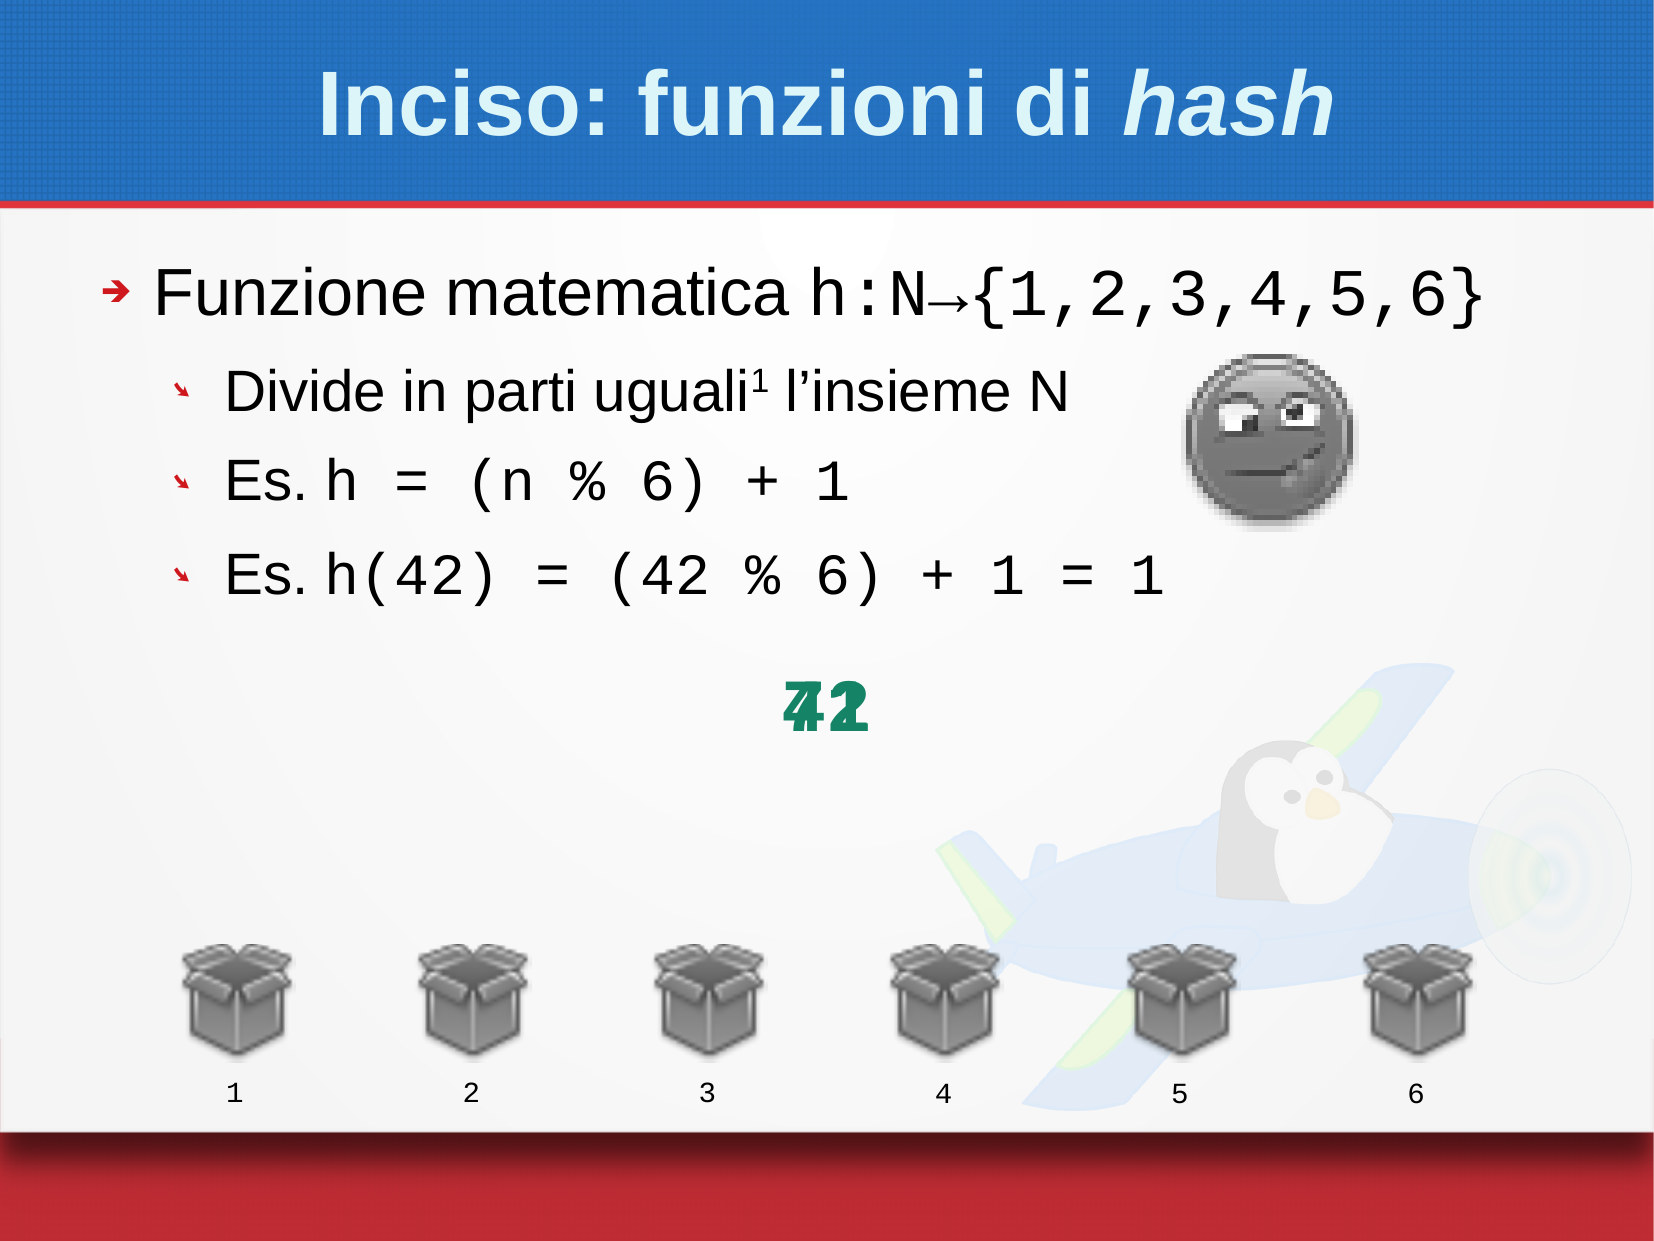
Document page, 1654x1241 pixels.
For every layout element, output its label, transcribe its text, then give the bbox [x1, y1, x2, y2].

picture [0, 0, 1654, 1241]
text_box 4 [920, 1071, 969, 1123]
text_box 71 [761, 661, 892, 762]
text_box 5 [1156, 1071, 1205, 1123]
list Funzione matematica h:N→{1,2,3,4,5,6} Divide in parti uguali1 l’insieme N Es. h = (n % 6) + 1 Es. h(42) = (42 % 6) + 1 = 1 [82, 255, 1571, 638]
text_box 2 [447, 1071, 497, 1123]
text_box 3 [683, 1071, 733, 1123]
text_box 6 [1392, 1071, 1441, 1123]
title Inciso: funzioni di hash [82, 20, 1571, 186]
text_box 1 [211, 1071, 260, 1123]
